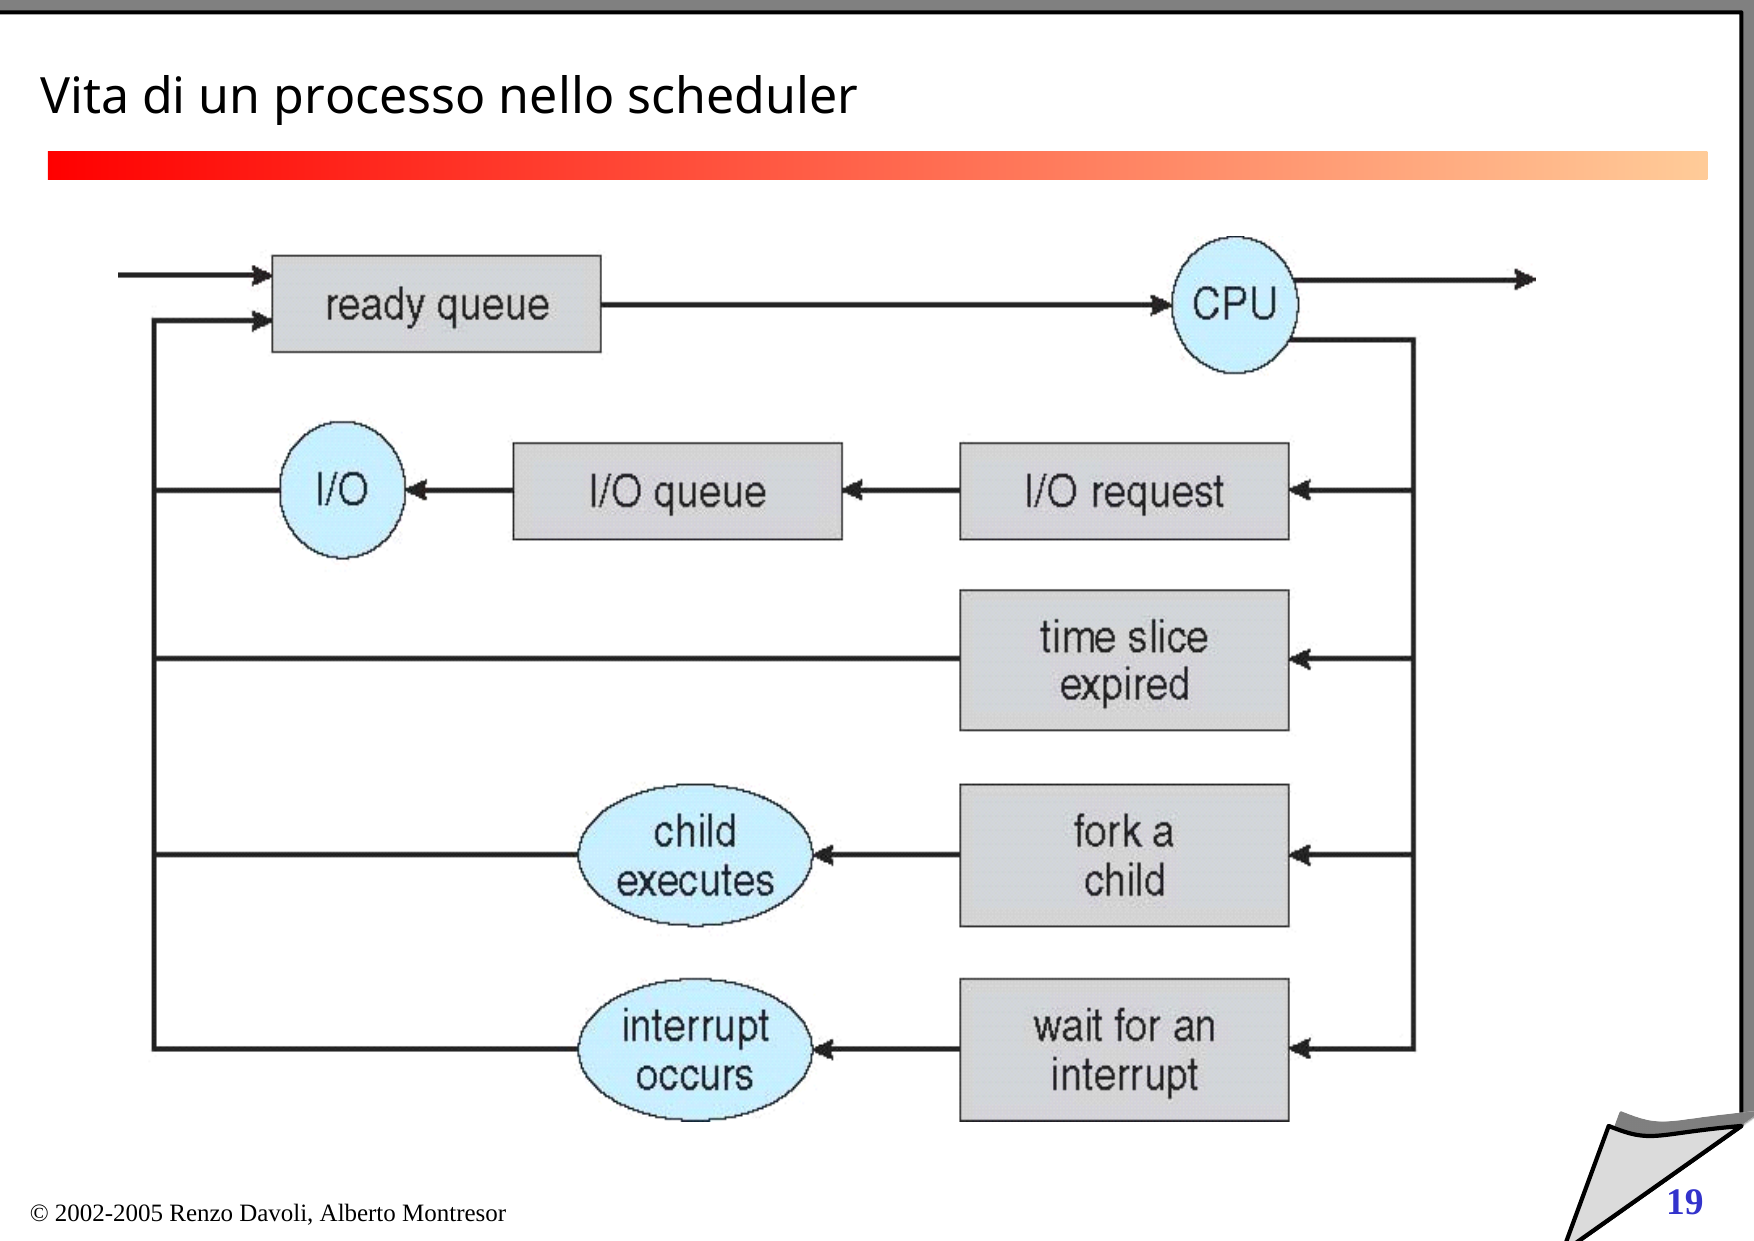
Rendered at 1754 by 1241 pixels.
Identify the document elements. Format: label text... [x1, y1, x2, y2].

picture [118, 236, 1536, 1123]
title Vita di un processo nello scheduler [40, 49, 1714, 144]
